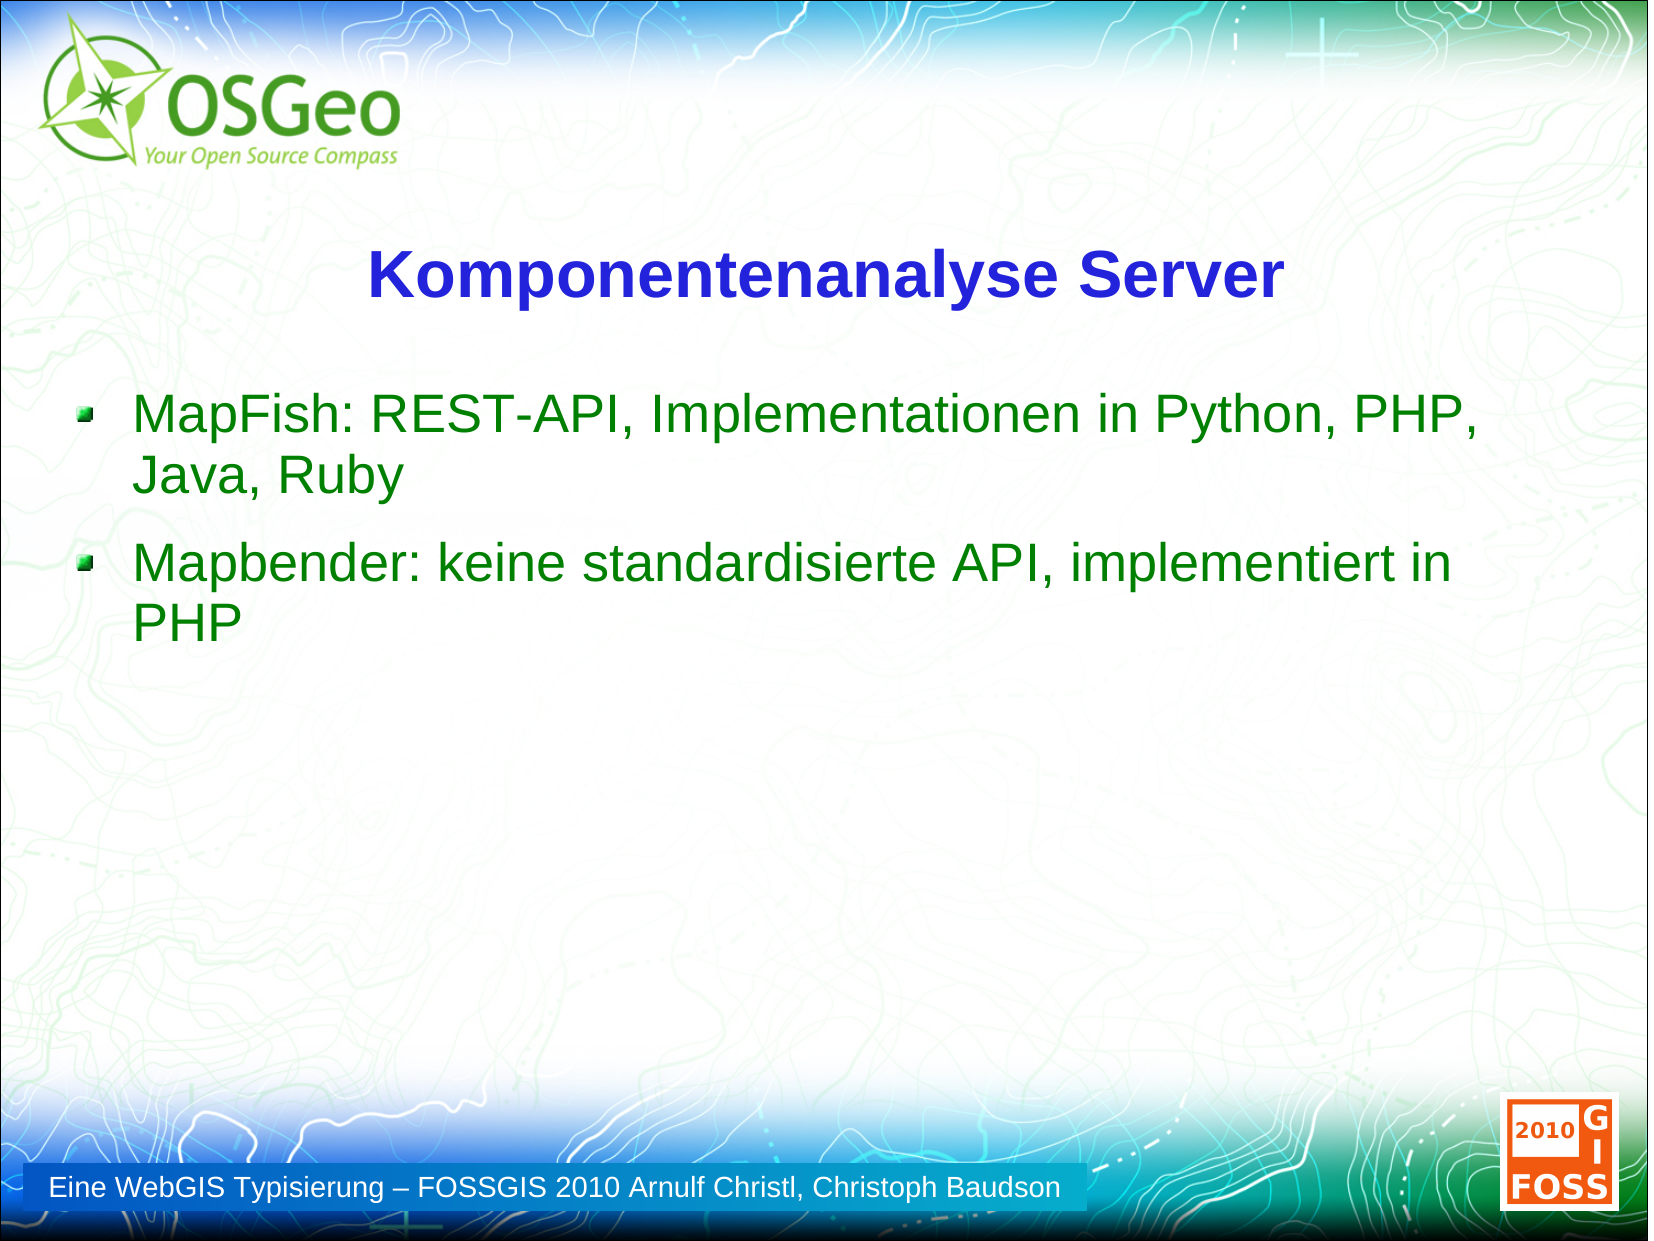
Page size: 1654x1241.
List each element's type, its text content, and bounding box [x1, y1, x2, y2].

title Komponentenanalyse Server [82, 208, 1571, 342]
picture [1, 1, 1647, 1240]
list MapFish: REST-API, Implementationen in Python, PHP, Java, Ruby Mapbender: keine standardisierte API, implementiert in PHP [76, 383, 1565, 1188]
